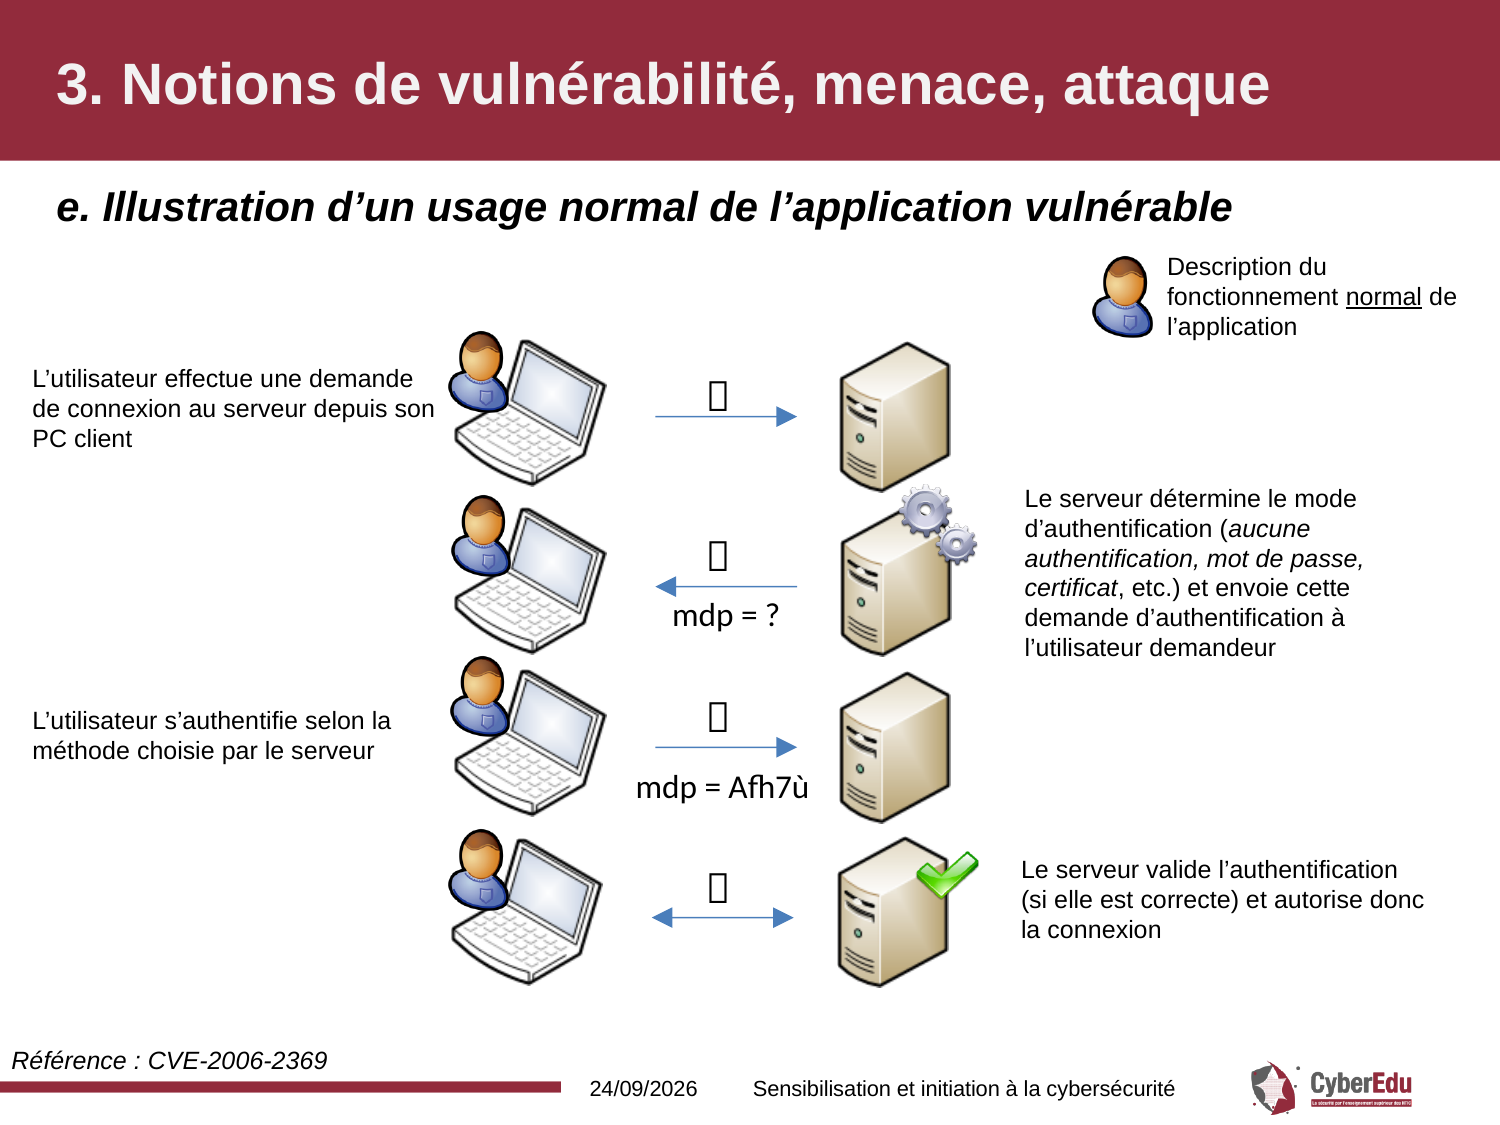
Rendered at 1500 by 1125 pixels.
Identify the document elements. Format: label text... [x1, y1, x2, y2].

text_box Référence : CVE-2006-2369 [0, 1036, 375, 1094]
slide_number 15/11/2020 [561, 1057, 727, 1118]
picture [1246, 1060, 1412, 1115]
text_box Description du fonctionnement normal de l’application [1152, 243, 1495, 372]
text_box  [690, 362, 762, 422]
footer Sensibilisation et initiation à la cybersécurité [738, 1057, 1236, 1118]
picture [837, 836, 979, 988]
text_box  [690, 854, 762, 913]
text_box Le serveur valide l’authentification (si elle est correcte) et autorise donc la connexion [1006, 845, 1444, 978]
picture [839, 341, 981, 657]
picture [448, 330, 607, 487]
picture [839, 671, 951, 824]
picture [450, 494, 607, 817]
text_box L’utilisateur effectue une demande de connexion au serveur depuis son PC client [17, 354, 455, 487]
text_box  [690, 683, 762, 742]
text_box mdp = Afh7ù [613, 758, 832, 817]
title 3. Notions de vulnérabilité, menace, attaque [41, 1, 1471, 161]
list e. Illustration d’un usage normal de l’application vulnérable [41, 172, 1471, 268]
text_box Le serveur détermine le mode d’authentification (aucune authentification, mot de passe, certificat, etc.) et envoie cette demande d’authentification à l’utilisateur demandeur [1009, 474, 1447, 737]
text_box L’utilisateur s’authentifie selon la méthode choisie par le serveur [17, 697, 455, 829]
text_box  [690, 521, 762, 581]
picture [1092, 255, 1152, 338]
text_box mdp = ? [631, 586, 821, 645]
picture [448, 828, 603, 986]
